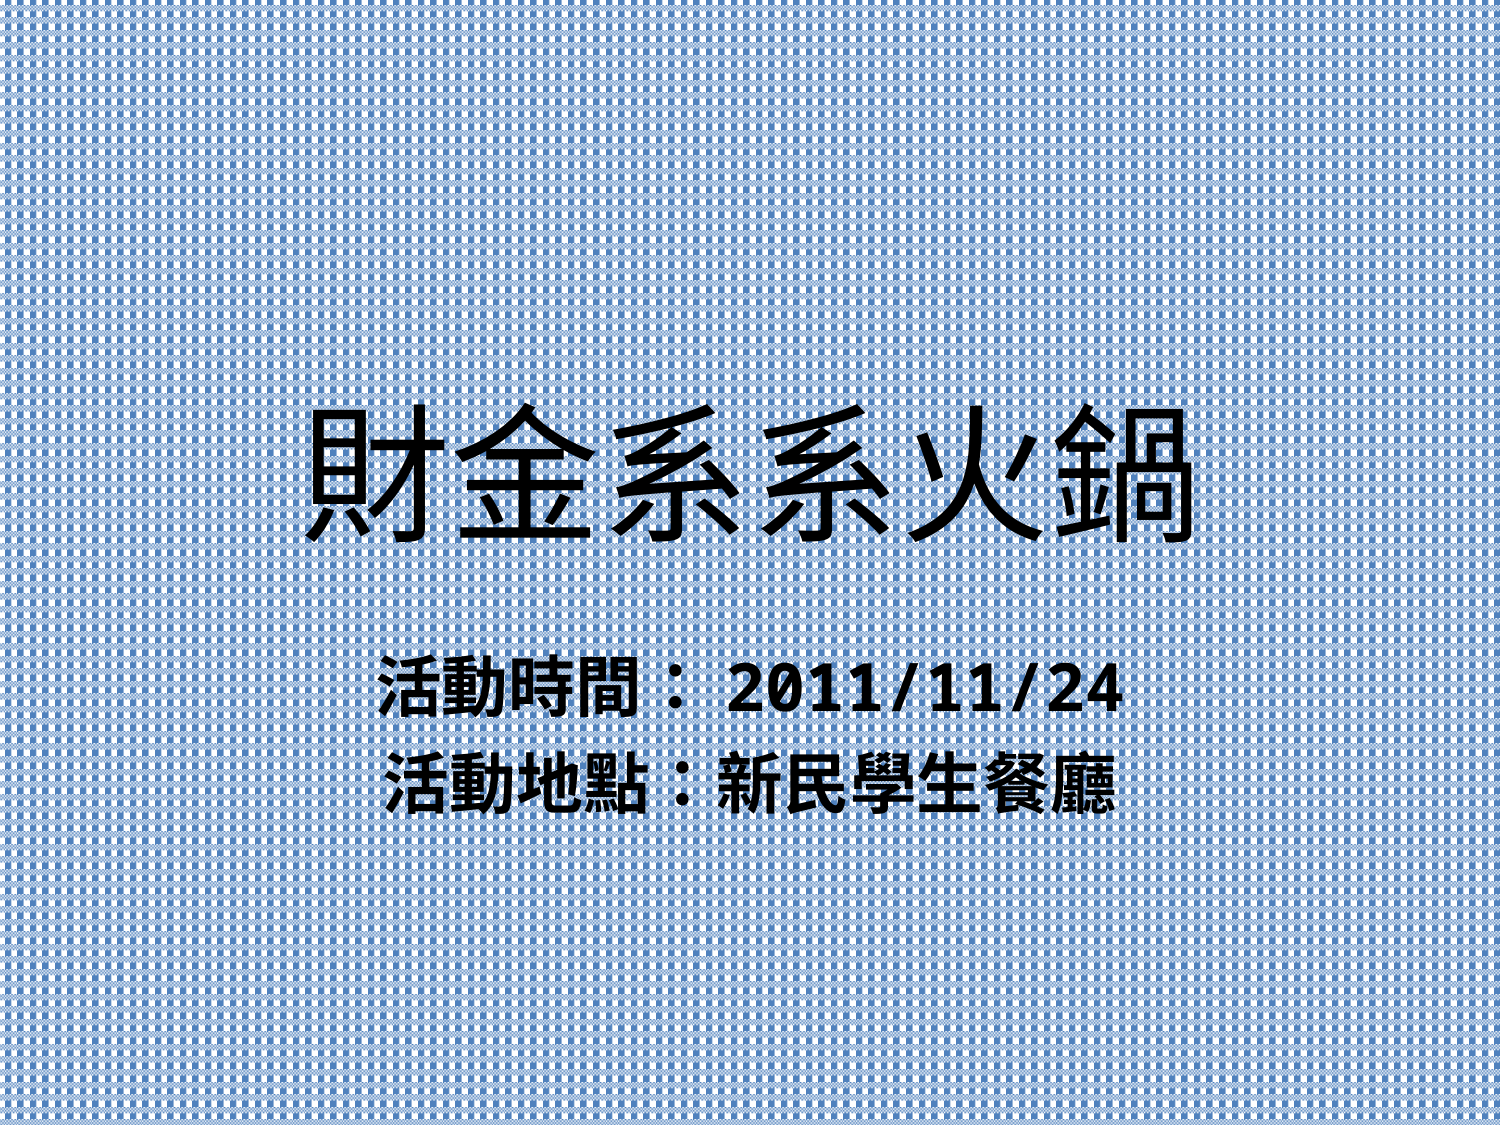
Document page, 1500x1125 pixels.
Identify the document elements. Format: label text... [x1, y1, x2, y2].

picture [0, 0, 1500, 1125]
title 財金系系火鍋 [112, 349, 1388, 591]
subtitle 活動時間：2011/11/24 活動地點：新民學生餐廳 [225, 637, 1276, 925]
